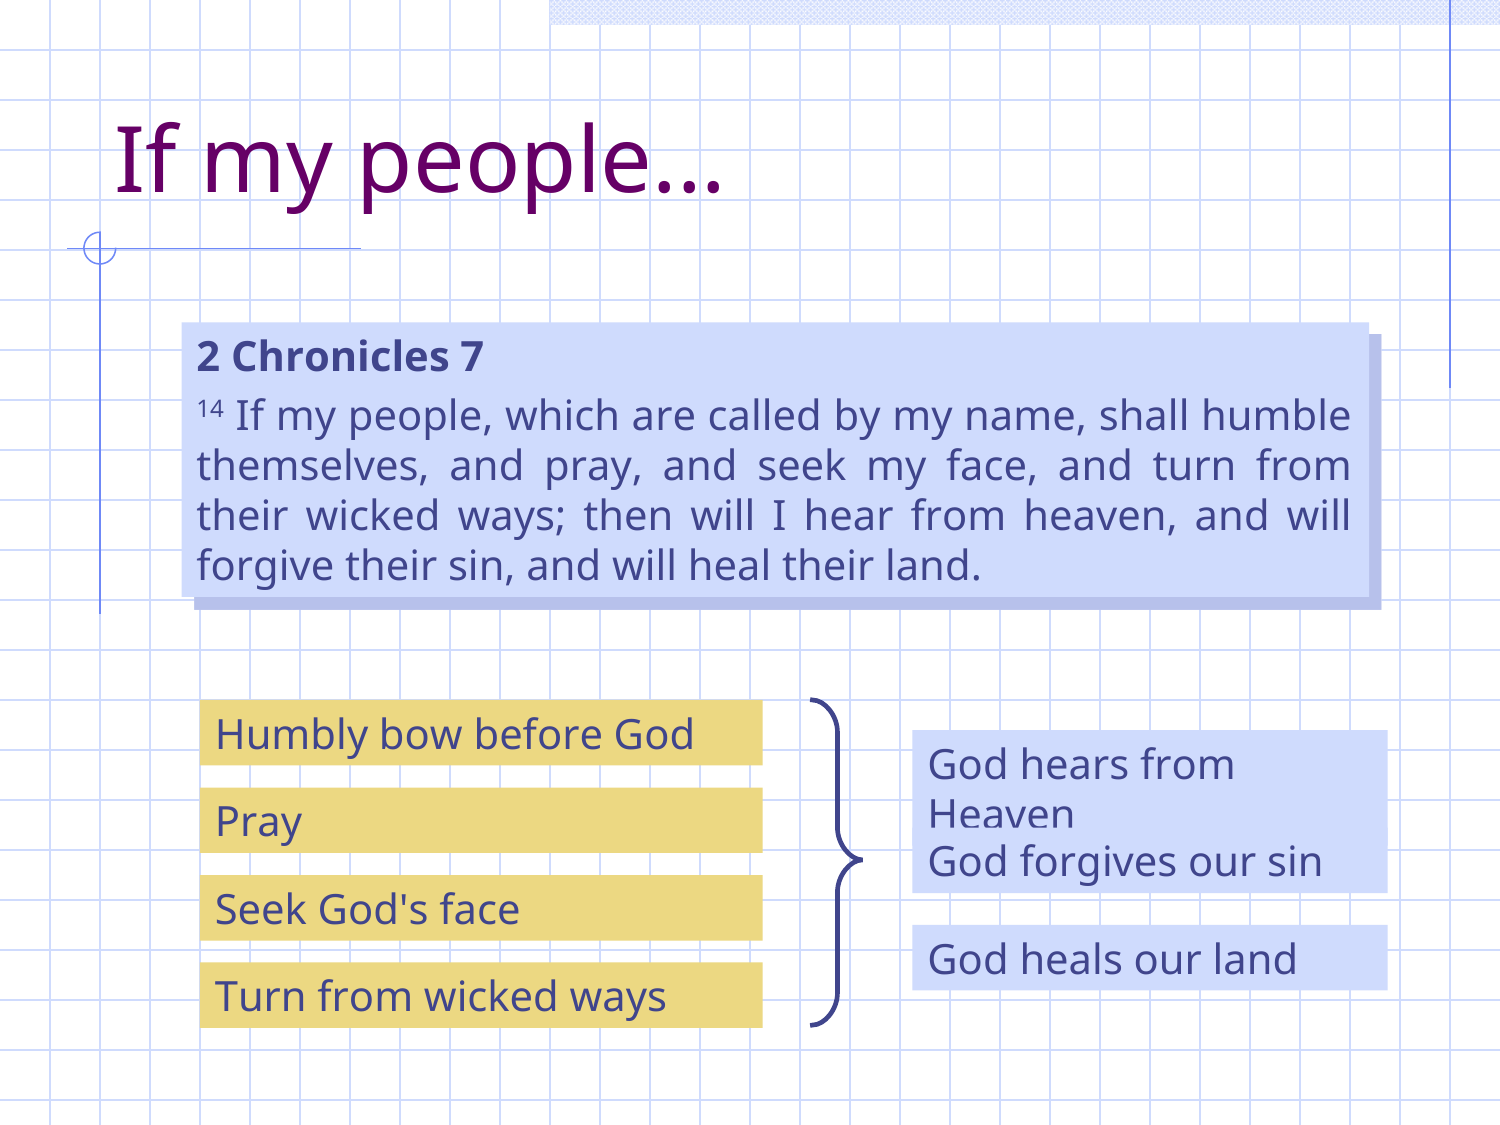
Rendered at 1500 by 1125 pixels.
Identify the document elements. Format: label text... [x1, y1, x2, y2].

text_box God heals our land [912, 924, 1388, 991]
picture [1451, 0, 1500, 25]
text_box Turn from wicked ways [199, 962, 763, 1028]
text_box Pray [199, 787, 763, 853]
text_box God hears from Heaven [912, 730, 1388, 827]
title If my people... [99, 73, 1375, 219]
text_box 2 Chronicles 7 14 If my people, which are called by my name, shall humble themselves, and pray, and seek my face, and turn from their wicked ways; then will I hear from heaven, and will forgive their sin, and will heal their land. [181, 322, 1370, 597]
text_box Seek God's face [199, 875, 763, 941]
picture [549, 0, 1449, 25]
text_box God forgives our sin [912, 827, 1388, 894]
text_box Humbly bow before God [199, 699, 763, 766]
